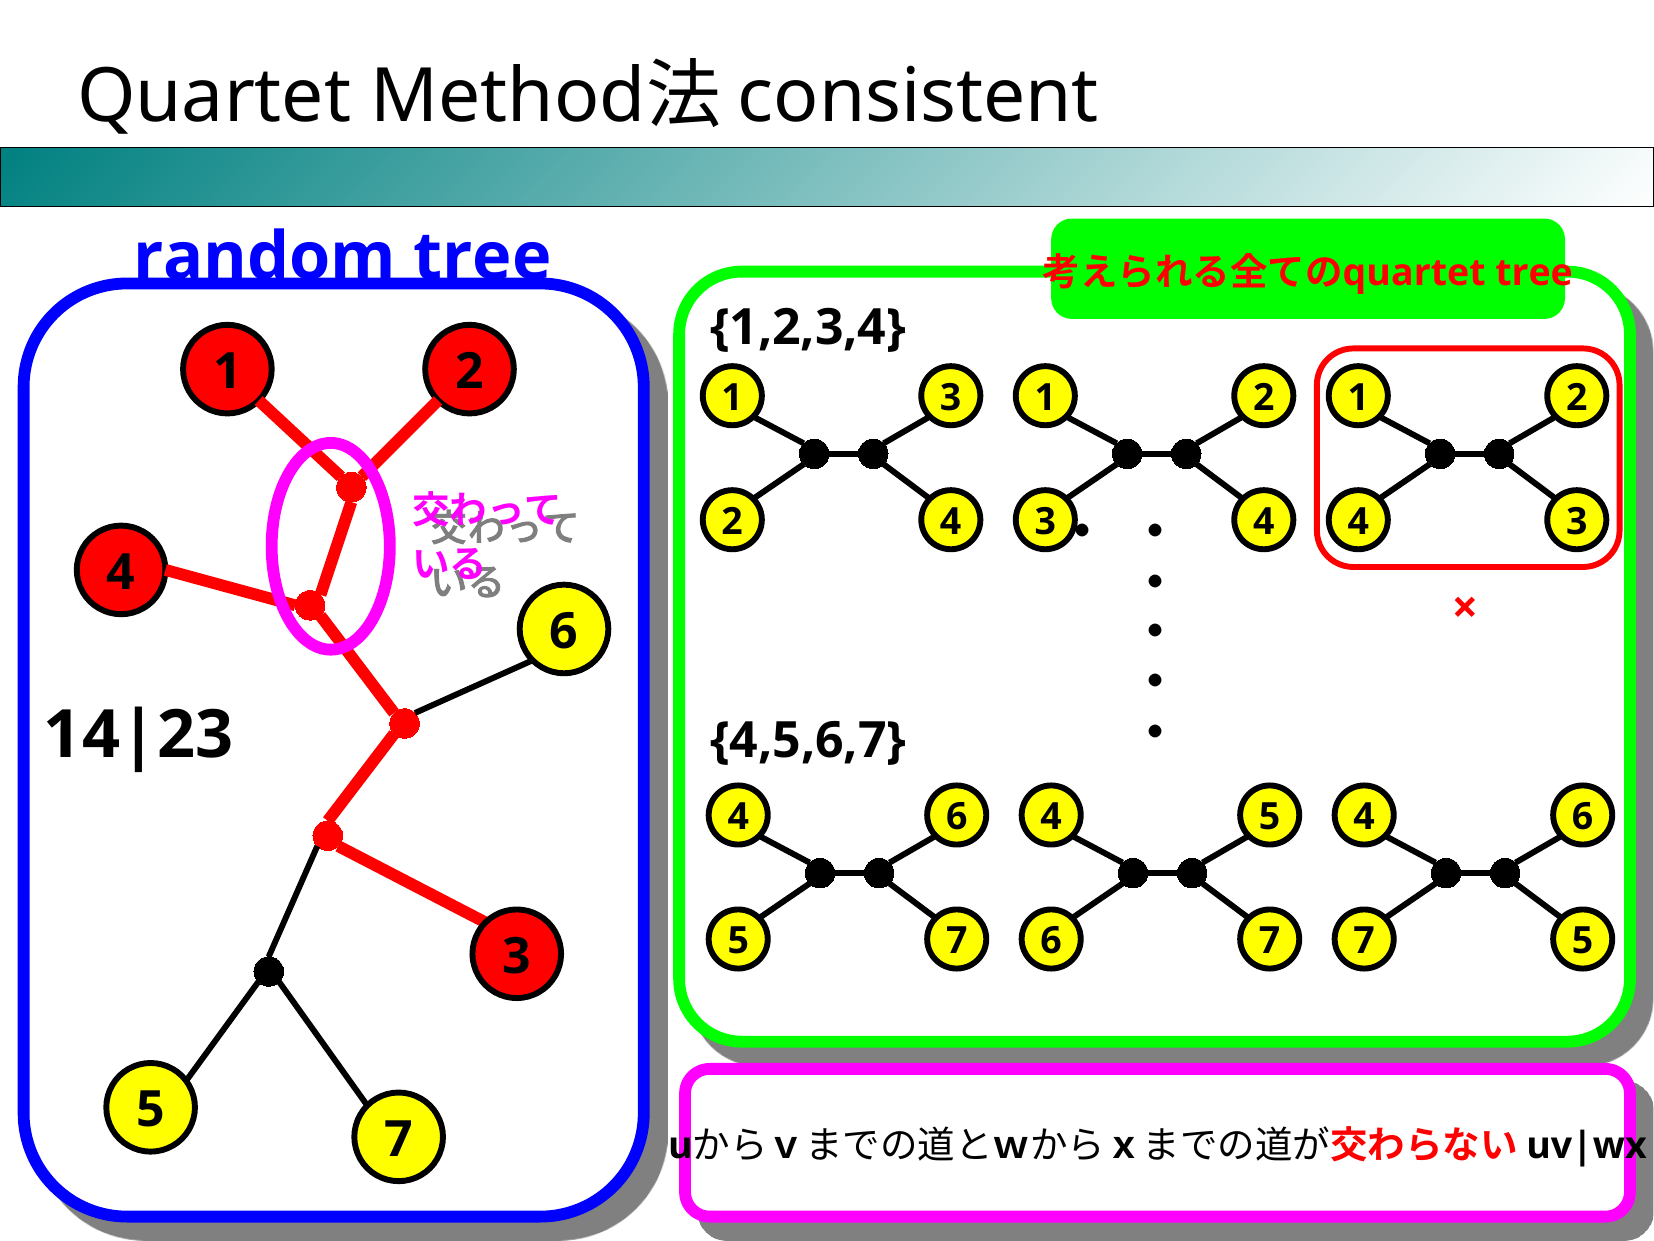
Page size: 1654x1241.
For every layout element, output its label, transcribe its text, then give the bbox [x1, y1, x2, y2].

text_box uからｖまでの道とｗからｘまでの道が交わらない uv|wx [685, 1068, 1630, 1217]
text_box 6 [519, 584, 609, 674]
text_box 1 [702, 366, 762, 426]
text_box 3 [921, 366, 981, 426]
text_box {1,2,3,4} [695, 283, 923, 353]
text_box 5 [106, 1062, 195, 1152]
text_box 2 [702, 490, 762, 550]
text_box 6 [927, 785, 987, 845]
text_box 6 [1021, 909, 1081, 969]
text_box 2 [1547, 366, 1607, 426]
text_box random tree [138, 200, 547, 288]
text_box 3 [1547, 490, 1607, 550]
text_box 1 [183, 324, 272, 414]
text_box 1 [1015, 366, 1075, 426]
text_box 3 [1015, 490, 1075, 550]
text_box 7 [354, 1092, 443, 1182]
text_box × [1437, 566, 1504, 632]
text_box 5 [1240, 785, 1300, 845]
text_box 7 [927, 909, 987, 969]
text_box 14|23 [34, 679, 244, 766]
text_box 交わって いる [404, 472, 570, 568]
text_box 4 [76, 525, 166, 615]
text_box 1 [1328, 366, 1388, 426]
text_box [23, 283, 644, 1217]
text_box 4 [1021, 785, 1081, 845]
text_box 2 [425, 324, 514, 414]
text_box {4,5,6,7} [695, 696, 923, 766]
text_box 考えられる全てのquartet tree [1057, 224, 1560, 314]
text_box ・・・・・・ [1113, 566, 1199, 731]
text_box 4 [1328, 490, 1388, 550]
title Quartet Method法 consistent [77, 29, 1566, 149]
text_box 7 [1334, 909, 1394, 969]
text_box 4 [1334, 785, 1394, 845]
text_box 4 [708, 785, 768, 845]
text_box 4 [921, 490, 981, 550]
text_box [679, 271, 1630, 1042]
text_box 2 [1234, 366, 1294, 426]
text_box 5 [708, 909, 768, 969]
text_box 3 [472, 909, 562, 999]
text_box 5 [1553, 909, 1613, 969]
text_box 6 [1553, 785, 1613, 845]
text_box 7 [1240, 909, 1300, 969]
text_box 4 [1234, 490, 1294, 550]
